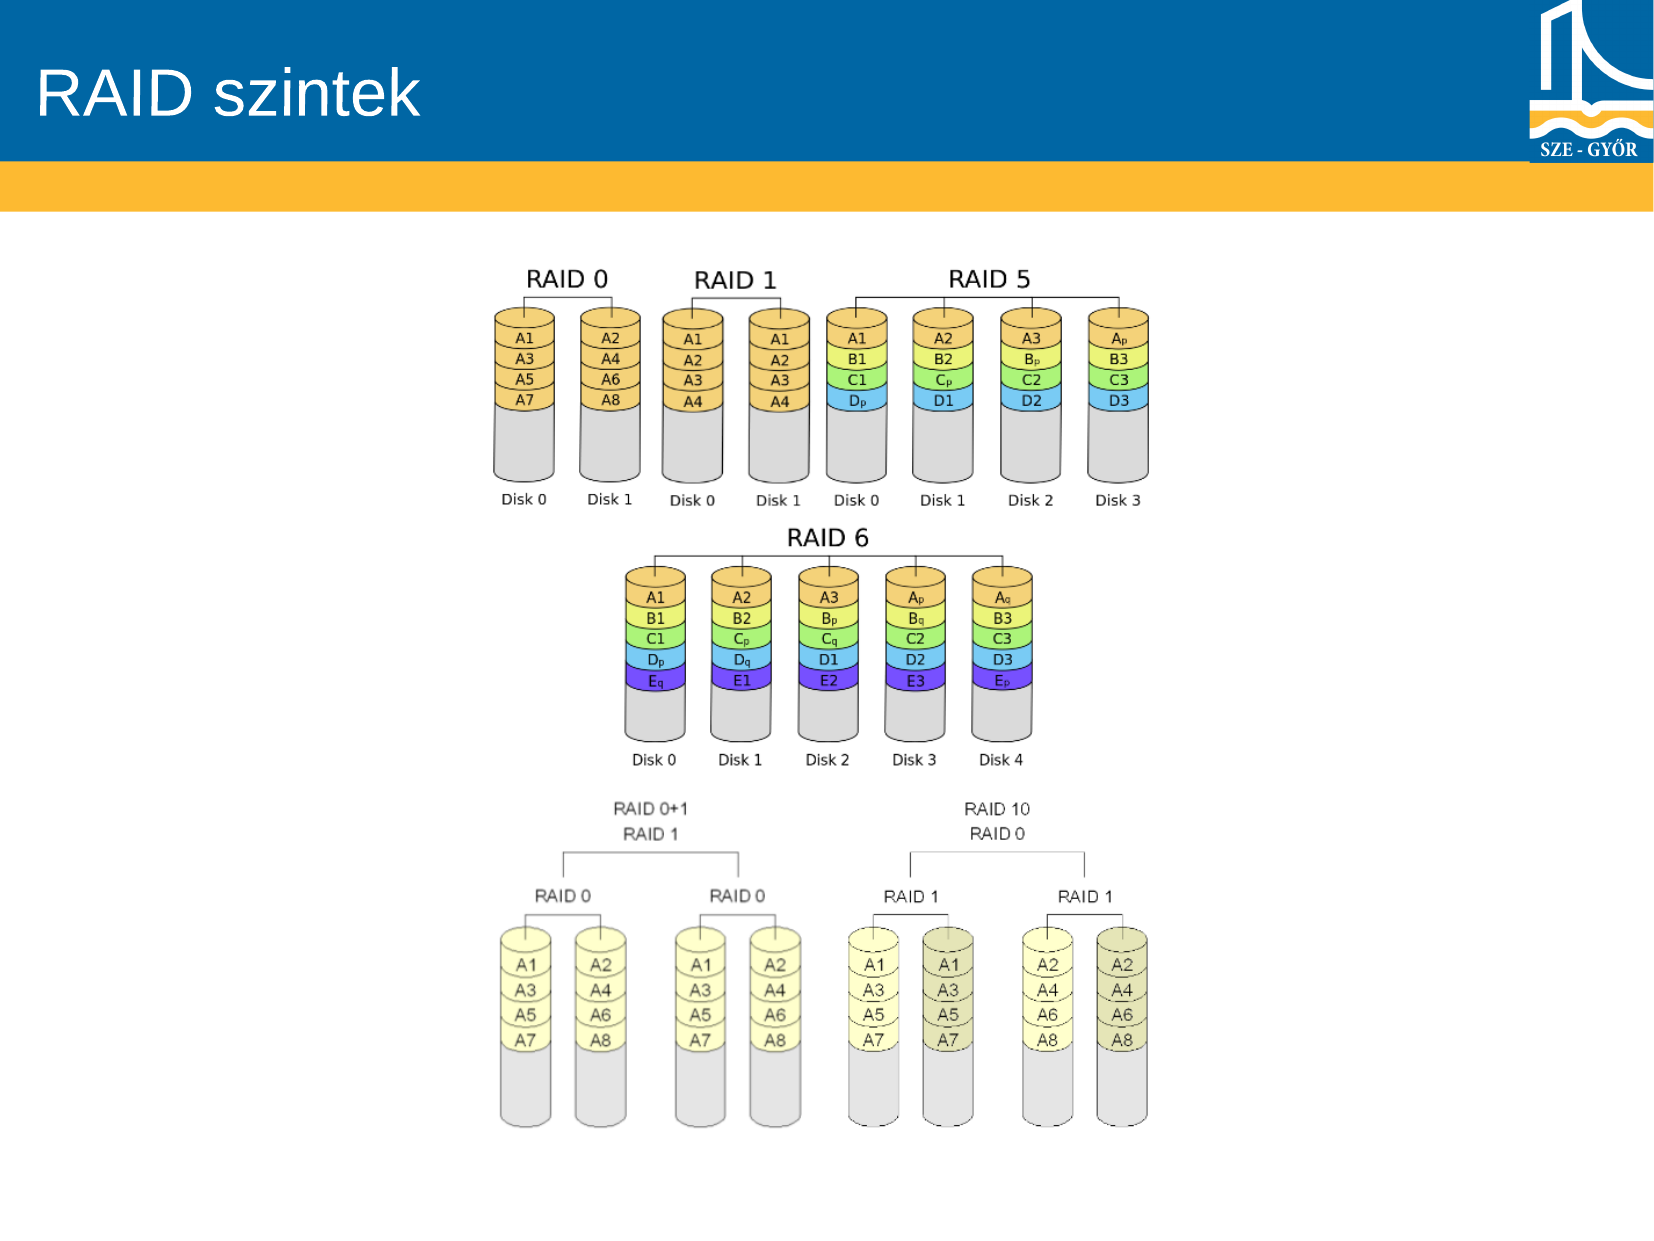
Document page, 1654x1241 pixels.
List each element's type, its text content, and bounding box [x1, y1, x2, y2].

picture [447, 254, 1193, 1146]
text_box RAID szintek [34, 48, 1524, 144]
picture [1529, 0, 1654, 163]
